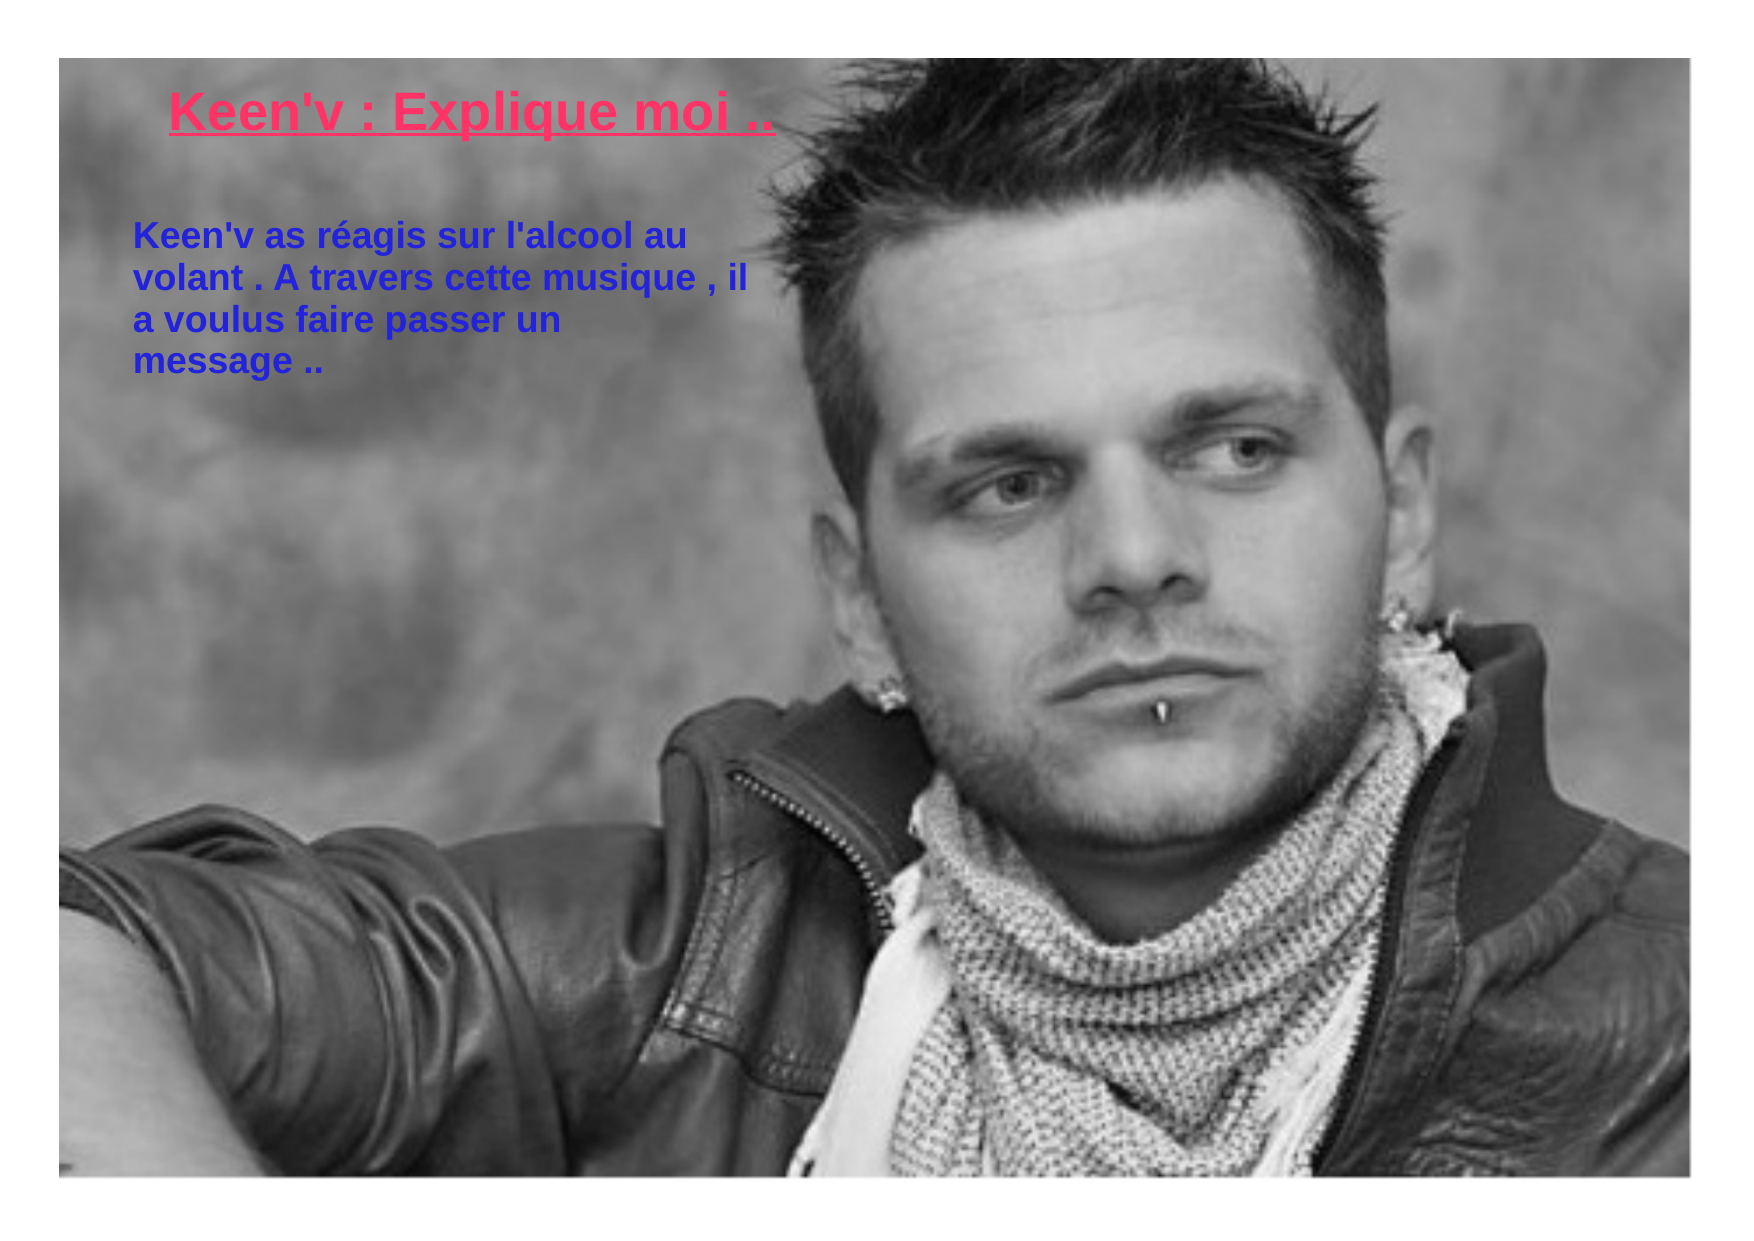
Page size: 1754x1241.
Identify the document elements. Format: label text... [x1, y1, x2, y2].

text_box Keen'v as réagis sur l'alcool au volant . A travers cette musique , il a voulus faire passer un message .. [118, 206, 768, 694]
text_box Keen'v : Explique moi .. [88, 73, 857, 266]
picture [59, 58, 1695, 1182]
